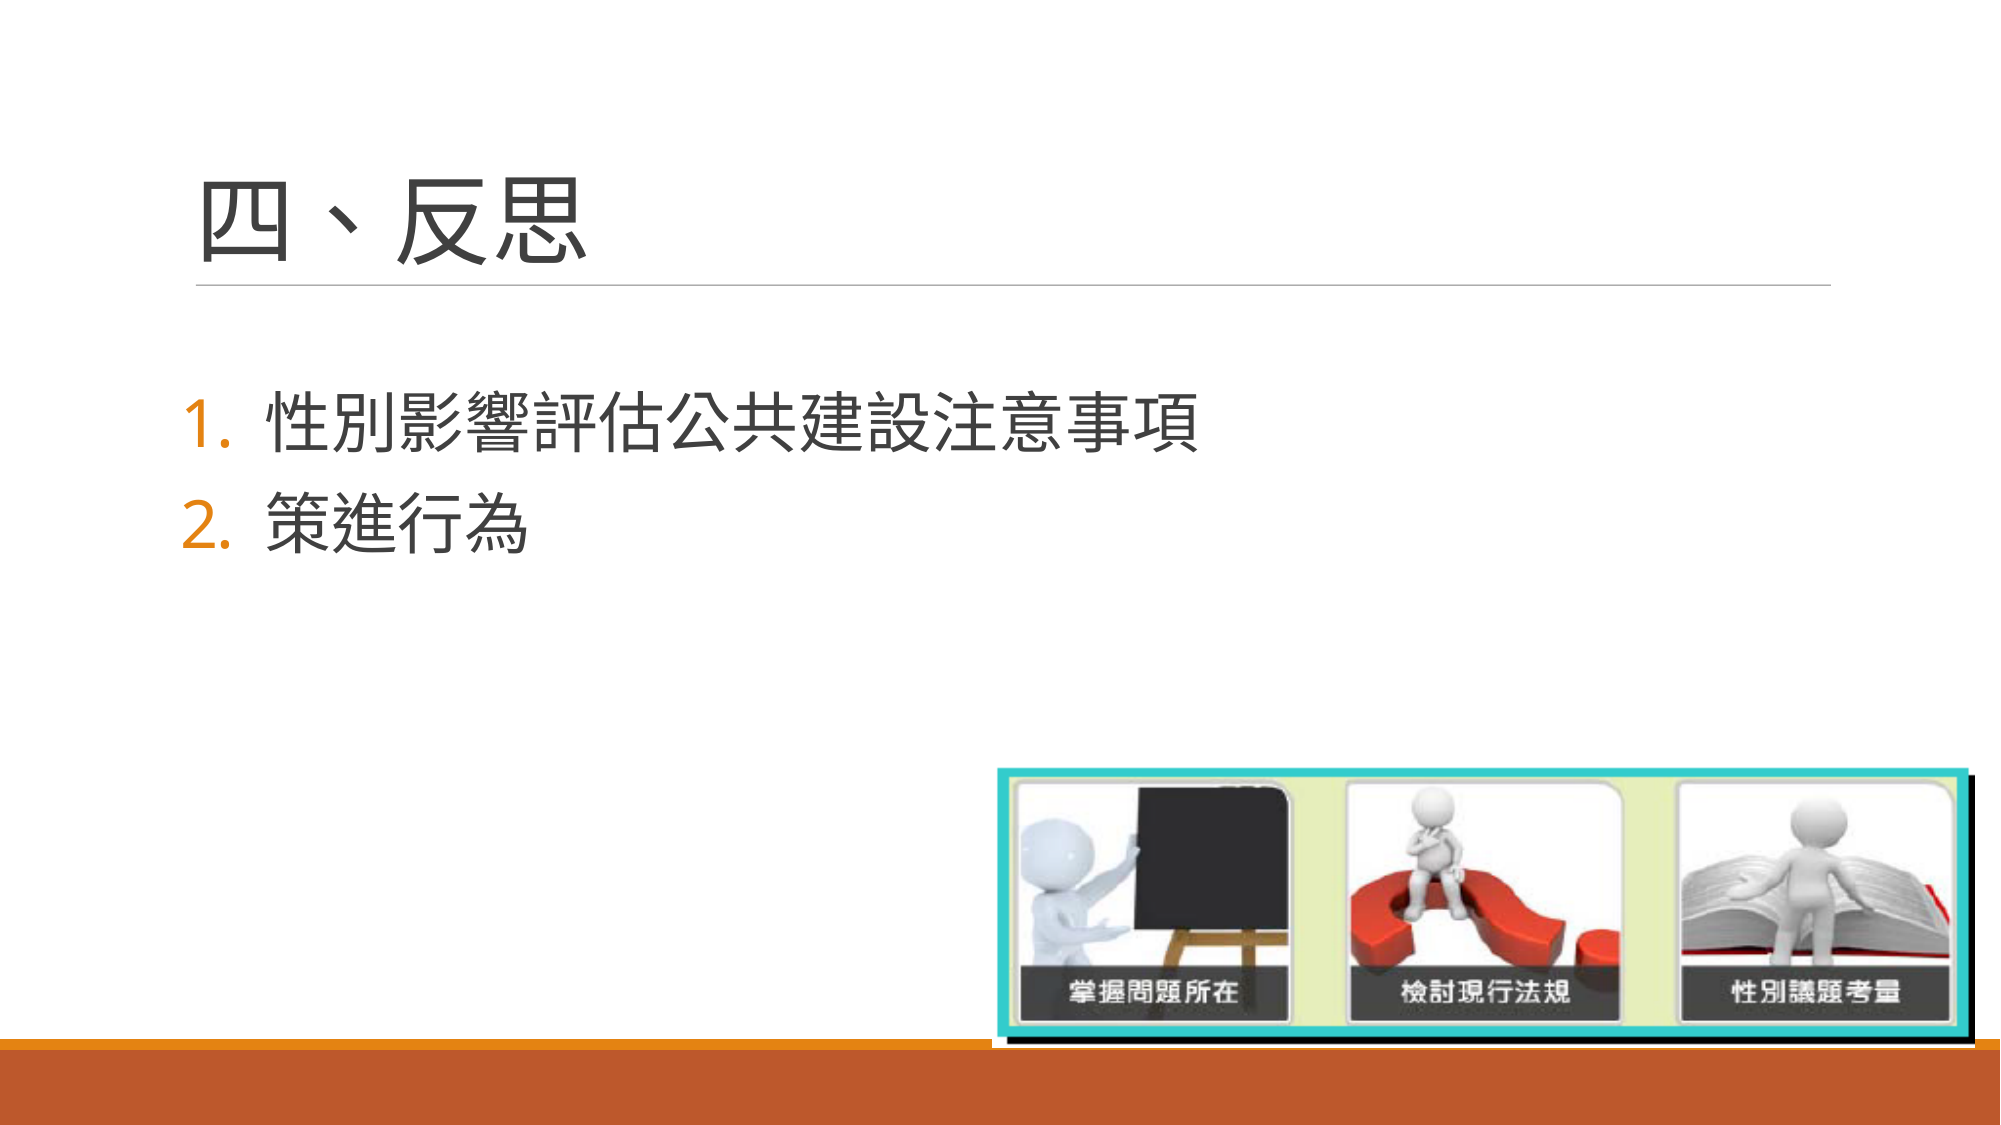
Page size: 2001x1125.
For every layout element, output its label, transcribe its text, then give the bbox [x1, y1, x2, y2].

list 性別影響評估公共建設注意事項 策進行為 [180, 302, 1830, 963]
picture [992, 763, 1975, 1048]
title 四、反思 [180, 47, 1830, 285]
